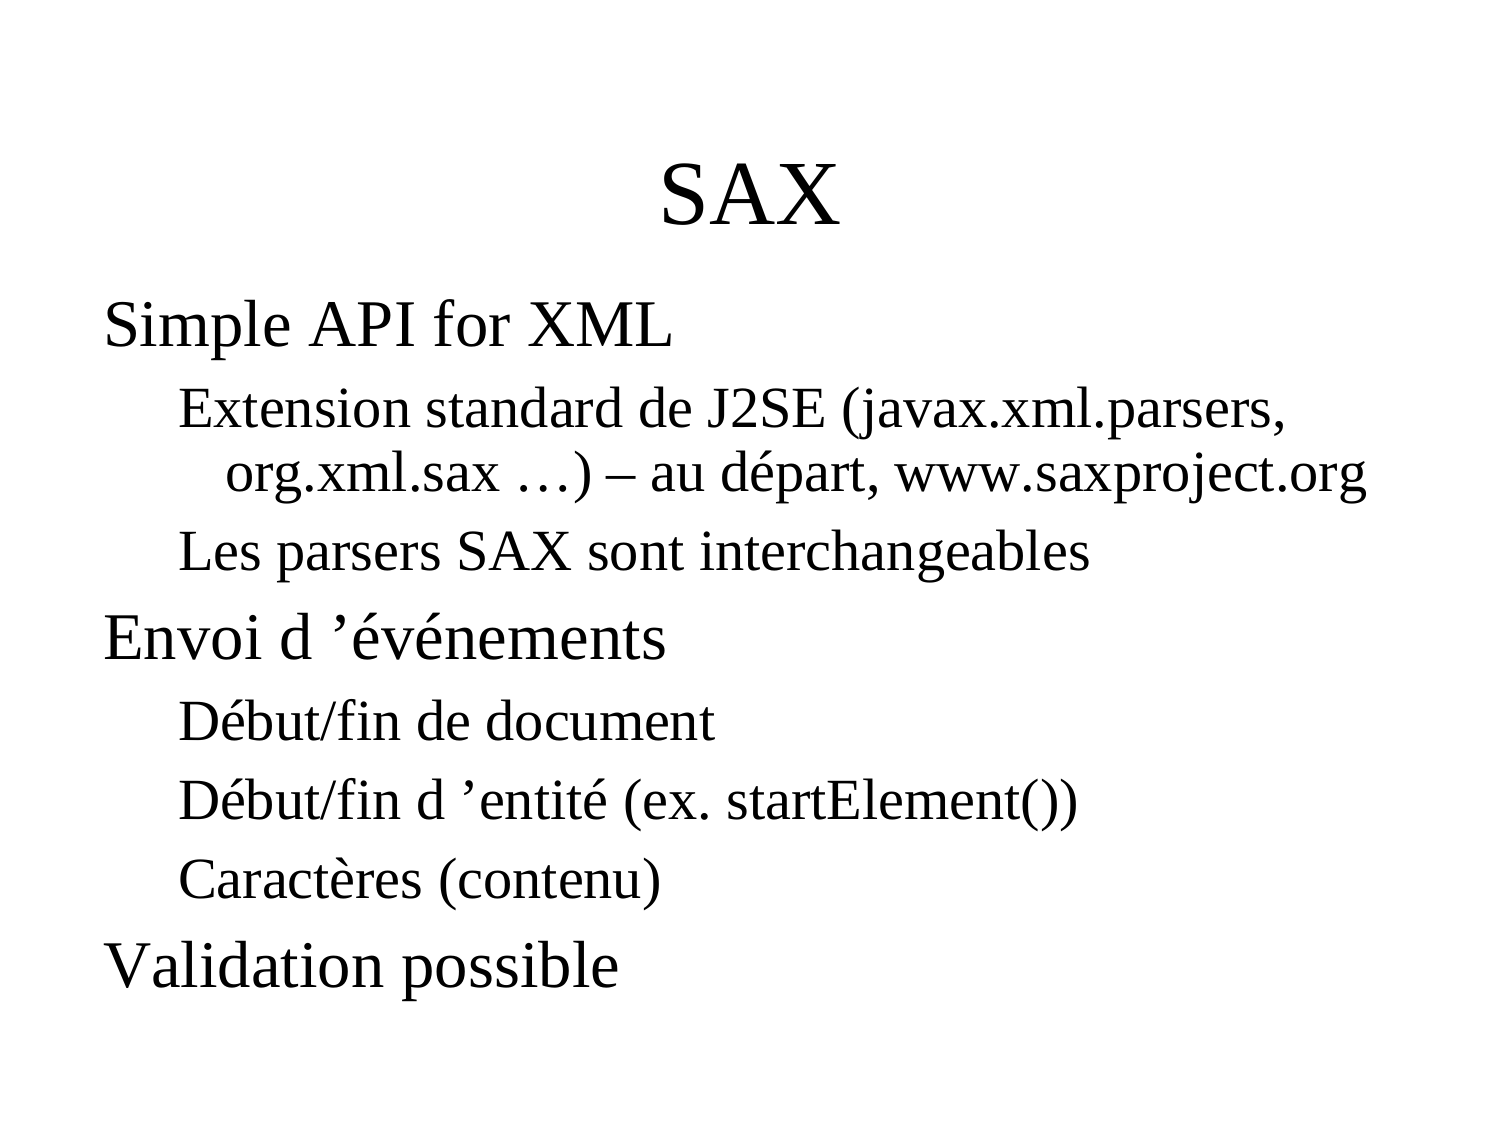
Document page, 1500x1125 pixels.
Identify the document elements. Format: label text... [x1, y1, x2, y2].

list Simple API for XML Extension standard de J2SE (javax.xml.parsers, org.xml.sax …) – au départ, www.saxproject.org Les parsers SAX sont interchangeables Envoi d ’événements Début/fin de document Début/fin d ’entité (ex. startElement()) Caractères (contenu) Validation possible [88, 278, 1436, 1066]
title SAX [112, 99, 1388, 278]
